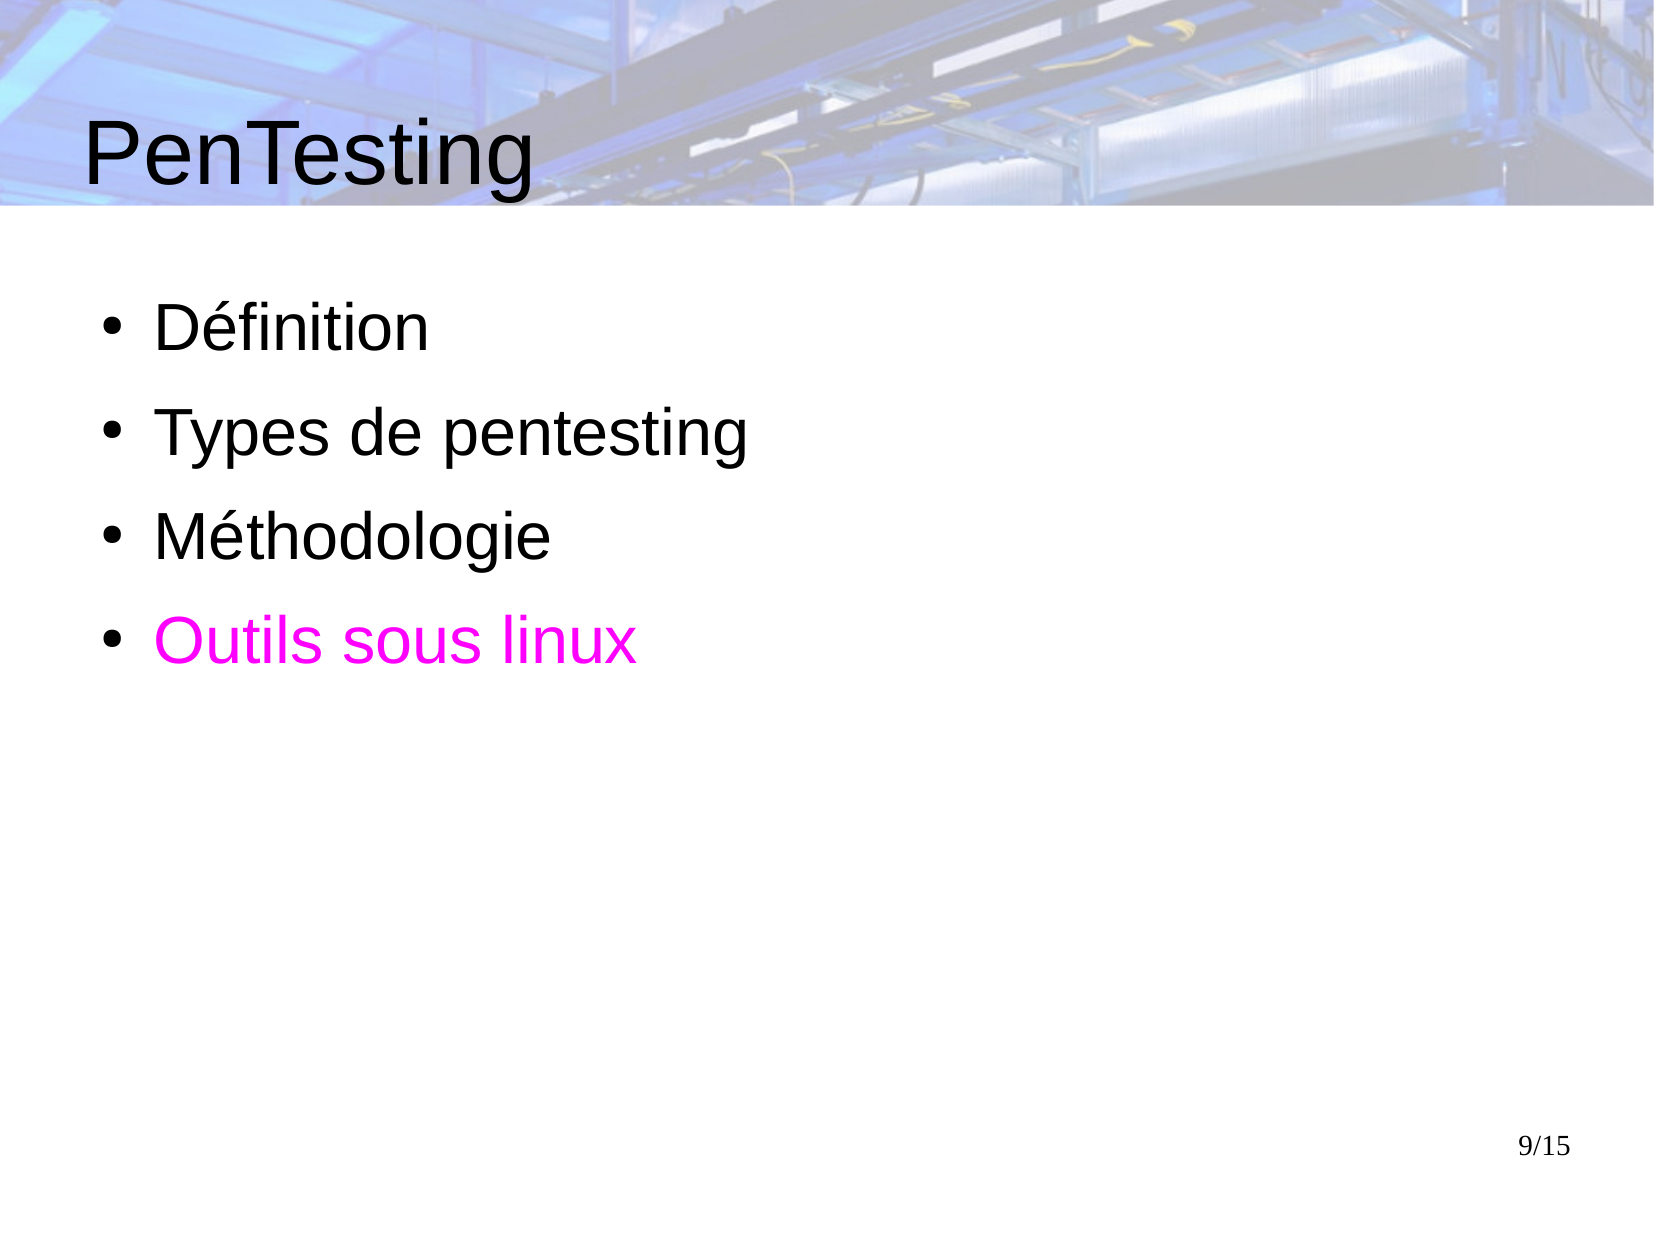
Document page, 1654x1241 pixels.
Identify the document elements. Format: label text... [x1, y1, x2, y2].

title PenTesting [82, 49, 1571, 257]
list Définition Types de pentesting Méthodologie Outils sous linux [82, 290, 1538, 1010]
picture [0, 0, 1654, 1241]
